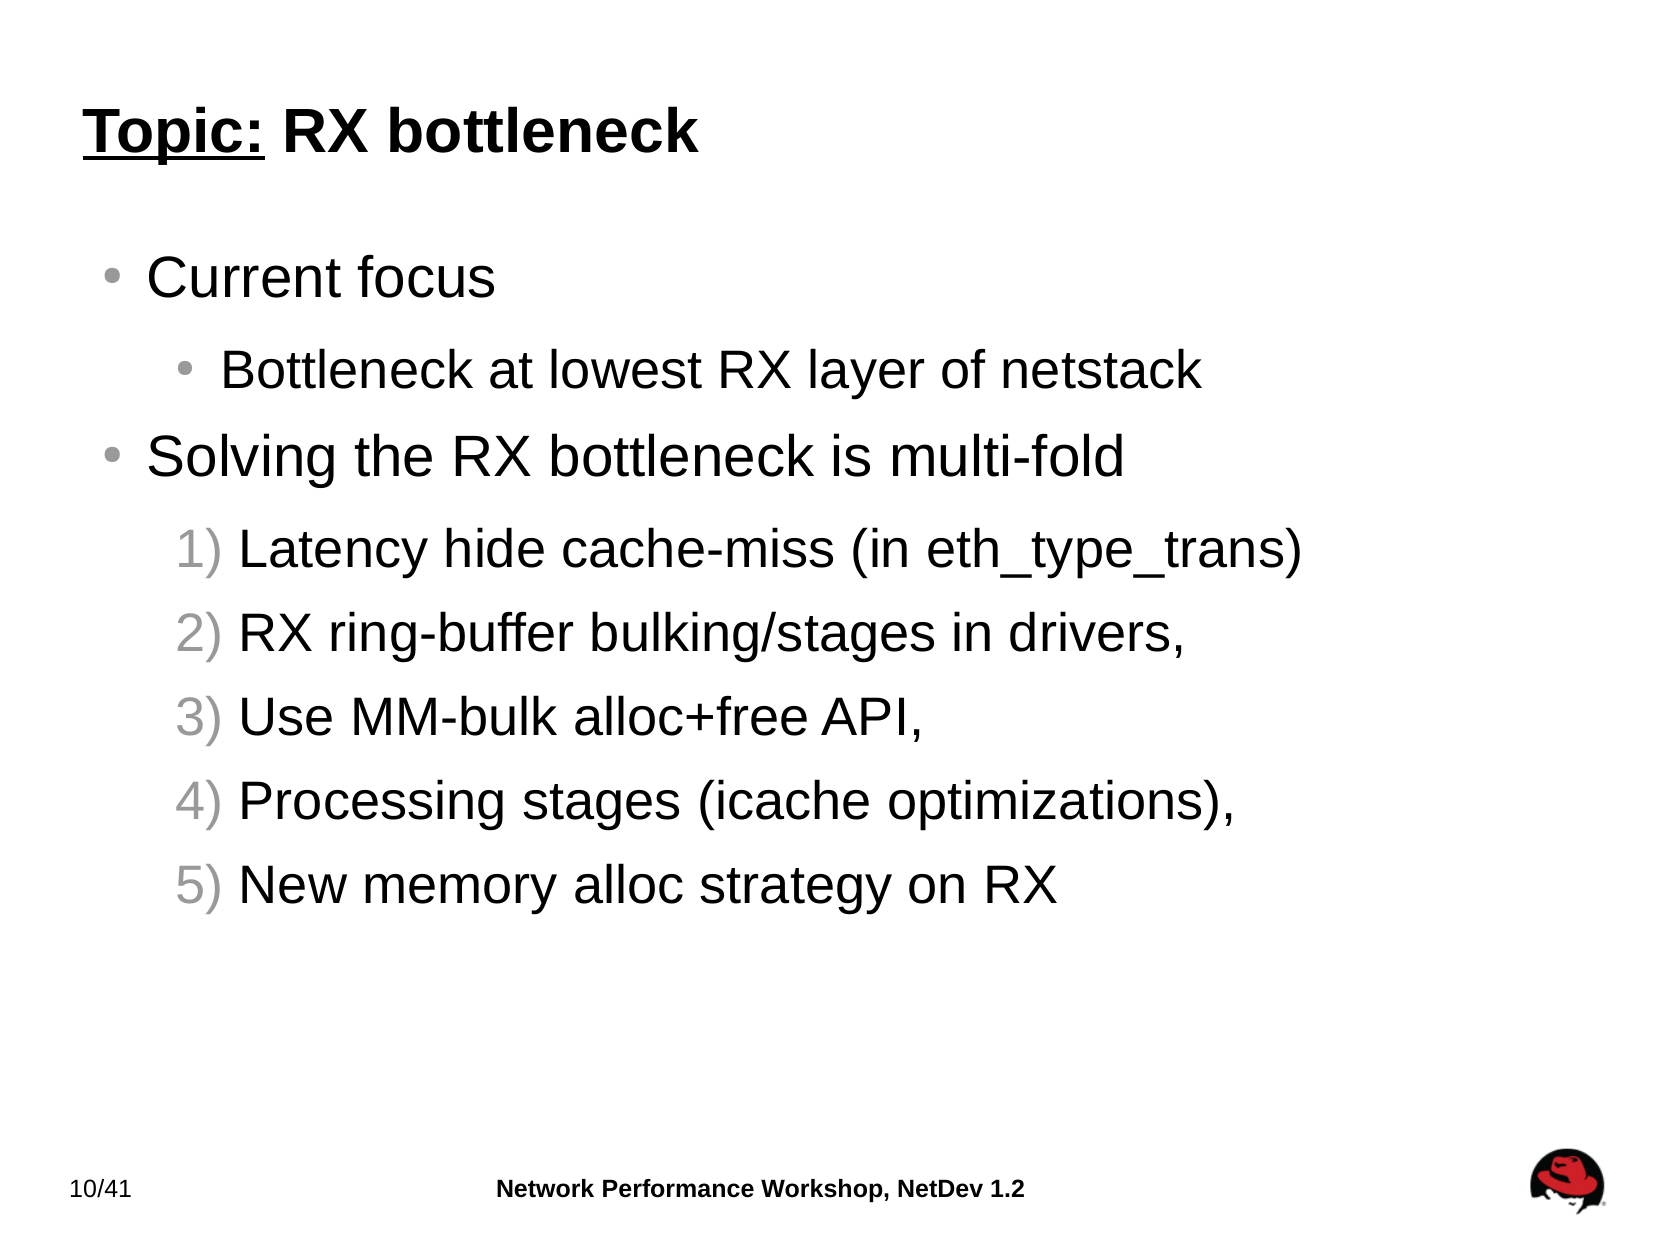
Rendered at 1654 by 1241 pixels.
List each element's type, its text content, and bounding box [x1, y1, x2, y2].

picture [1529, 1146, 1612, 1224]
list Current focus Bottleneck at lowest RX layer of netstack Solving the RX bottleneck is multi-fold Latency hide cache-miss (in eth_type_trans) RX ring-buffer bulking/stages in drivers, Use MM-bulk alloc+free API, Processing stages (icache optimizations), New memory alloc strategy on RX [86, 244, 1575, 1039]
title Topic: RX bottleneck [82, 37, 1571, 226]
